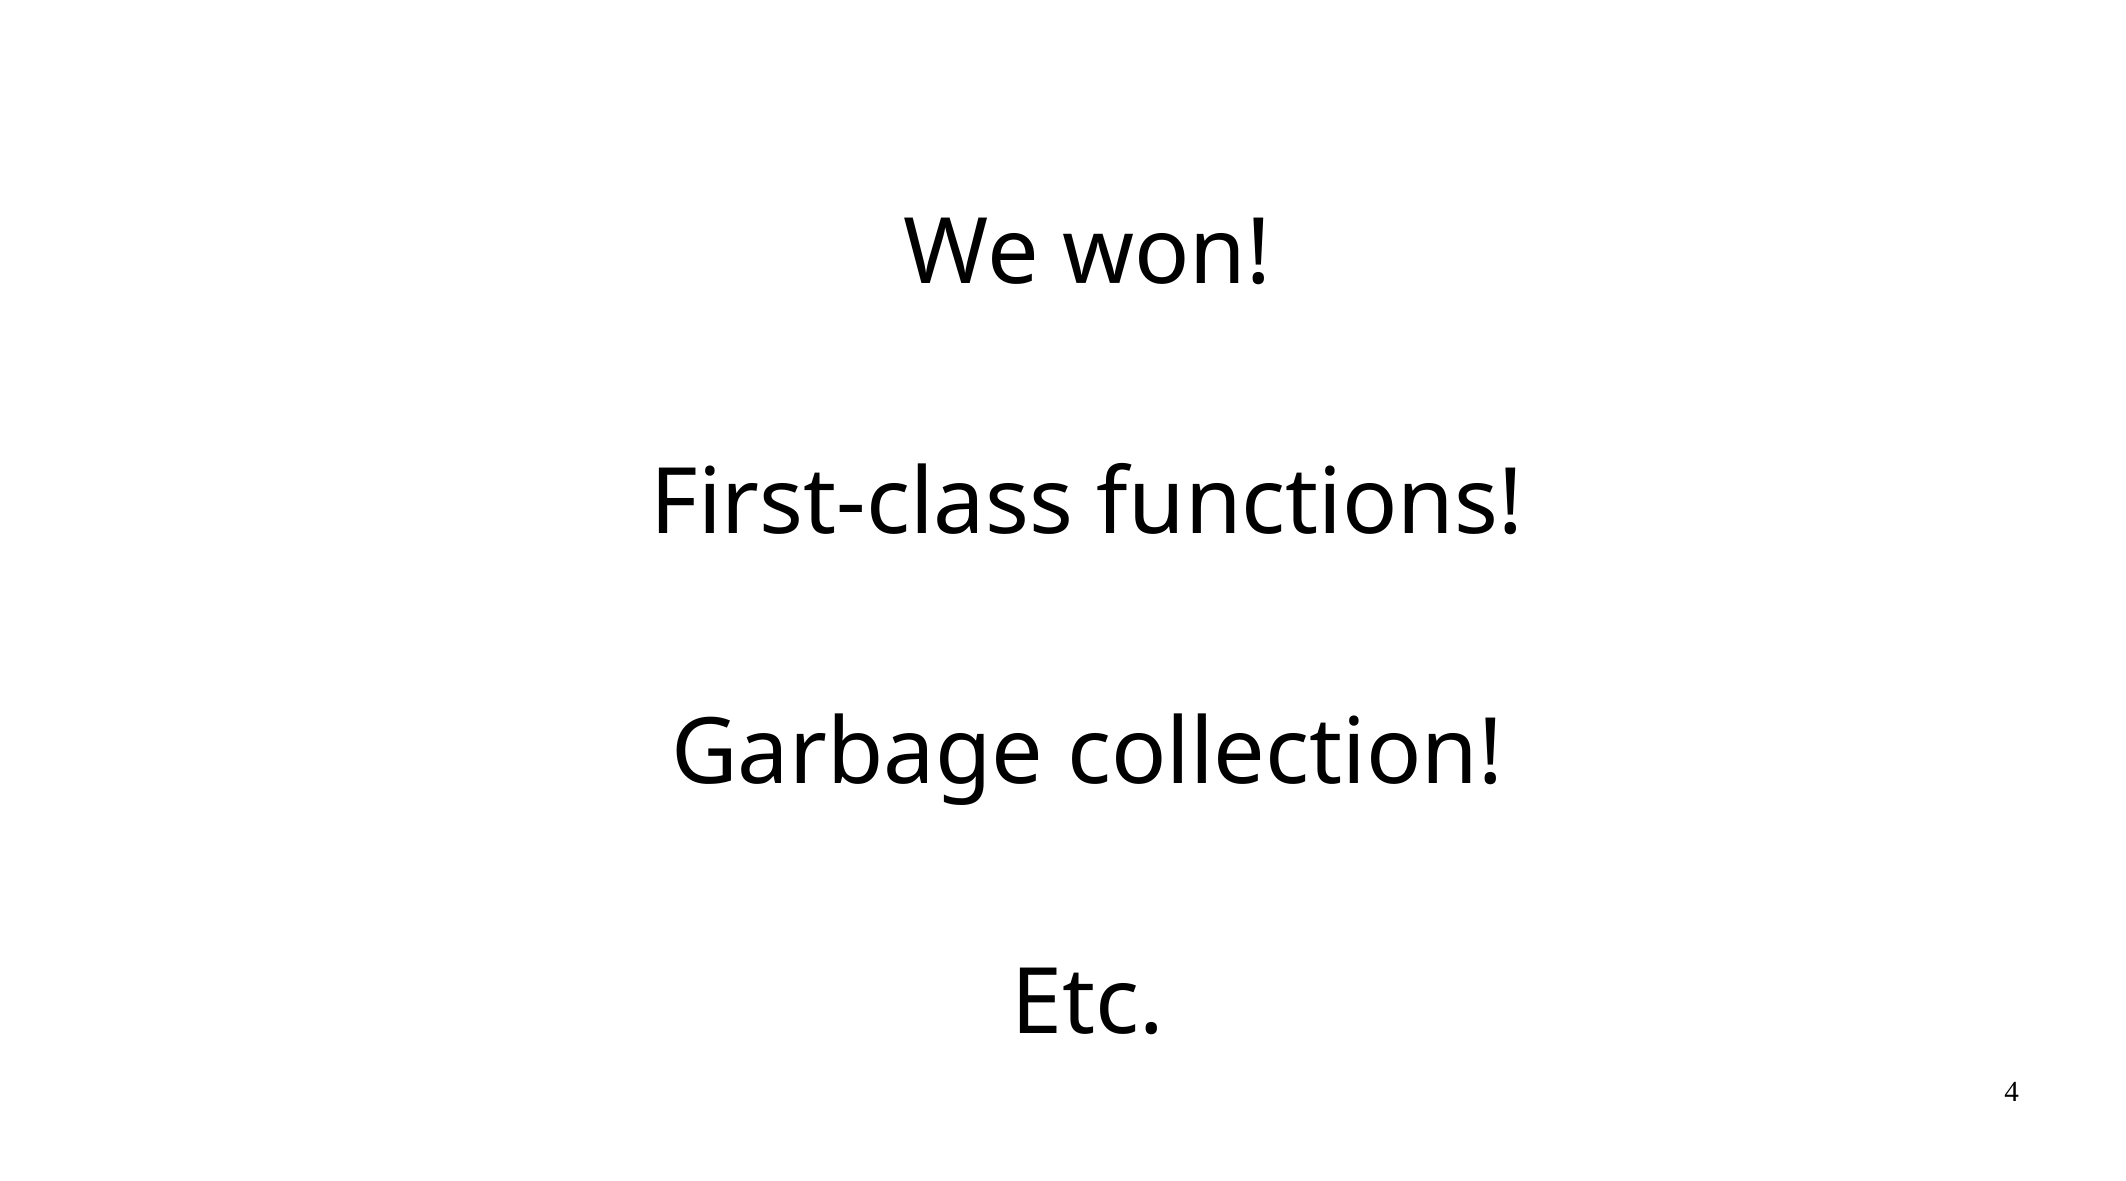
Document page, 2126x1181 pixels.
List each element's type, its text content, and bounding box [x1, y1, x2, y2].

text_box We won! First-class functions! Garbage collection! Etc. [345, 178, 1831, 943]
